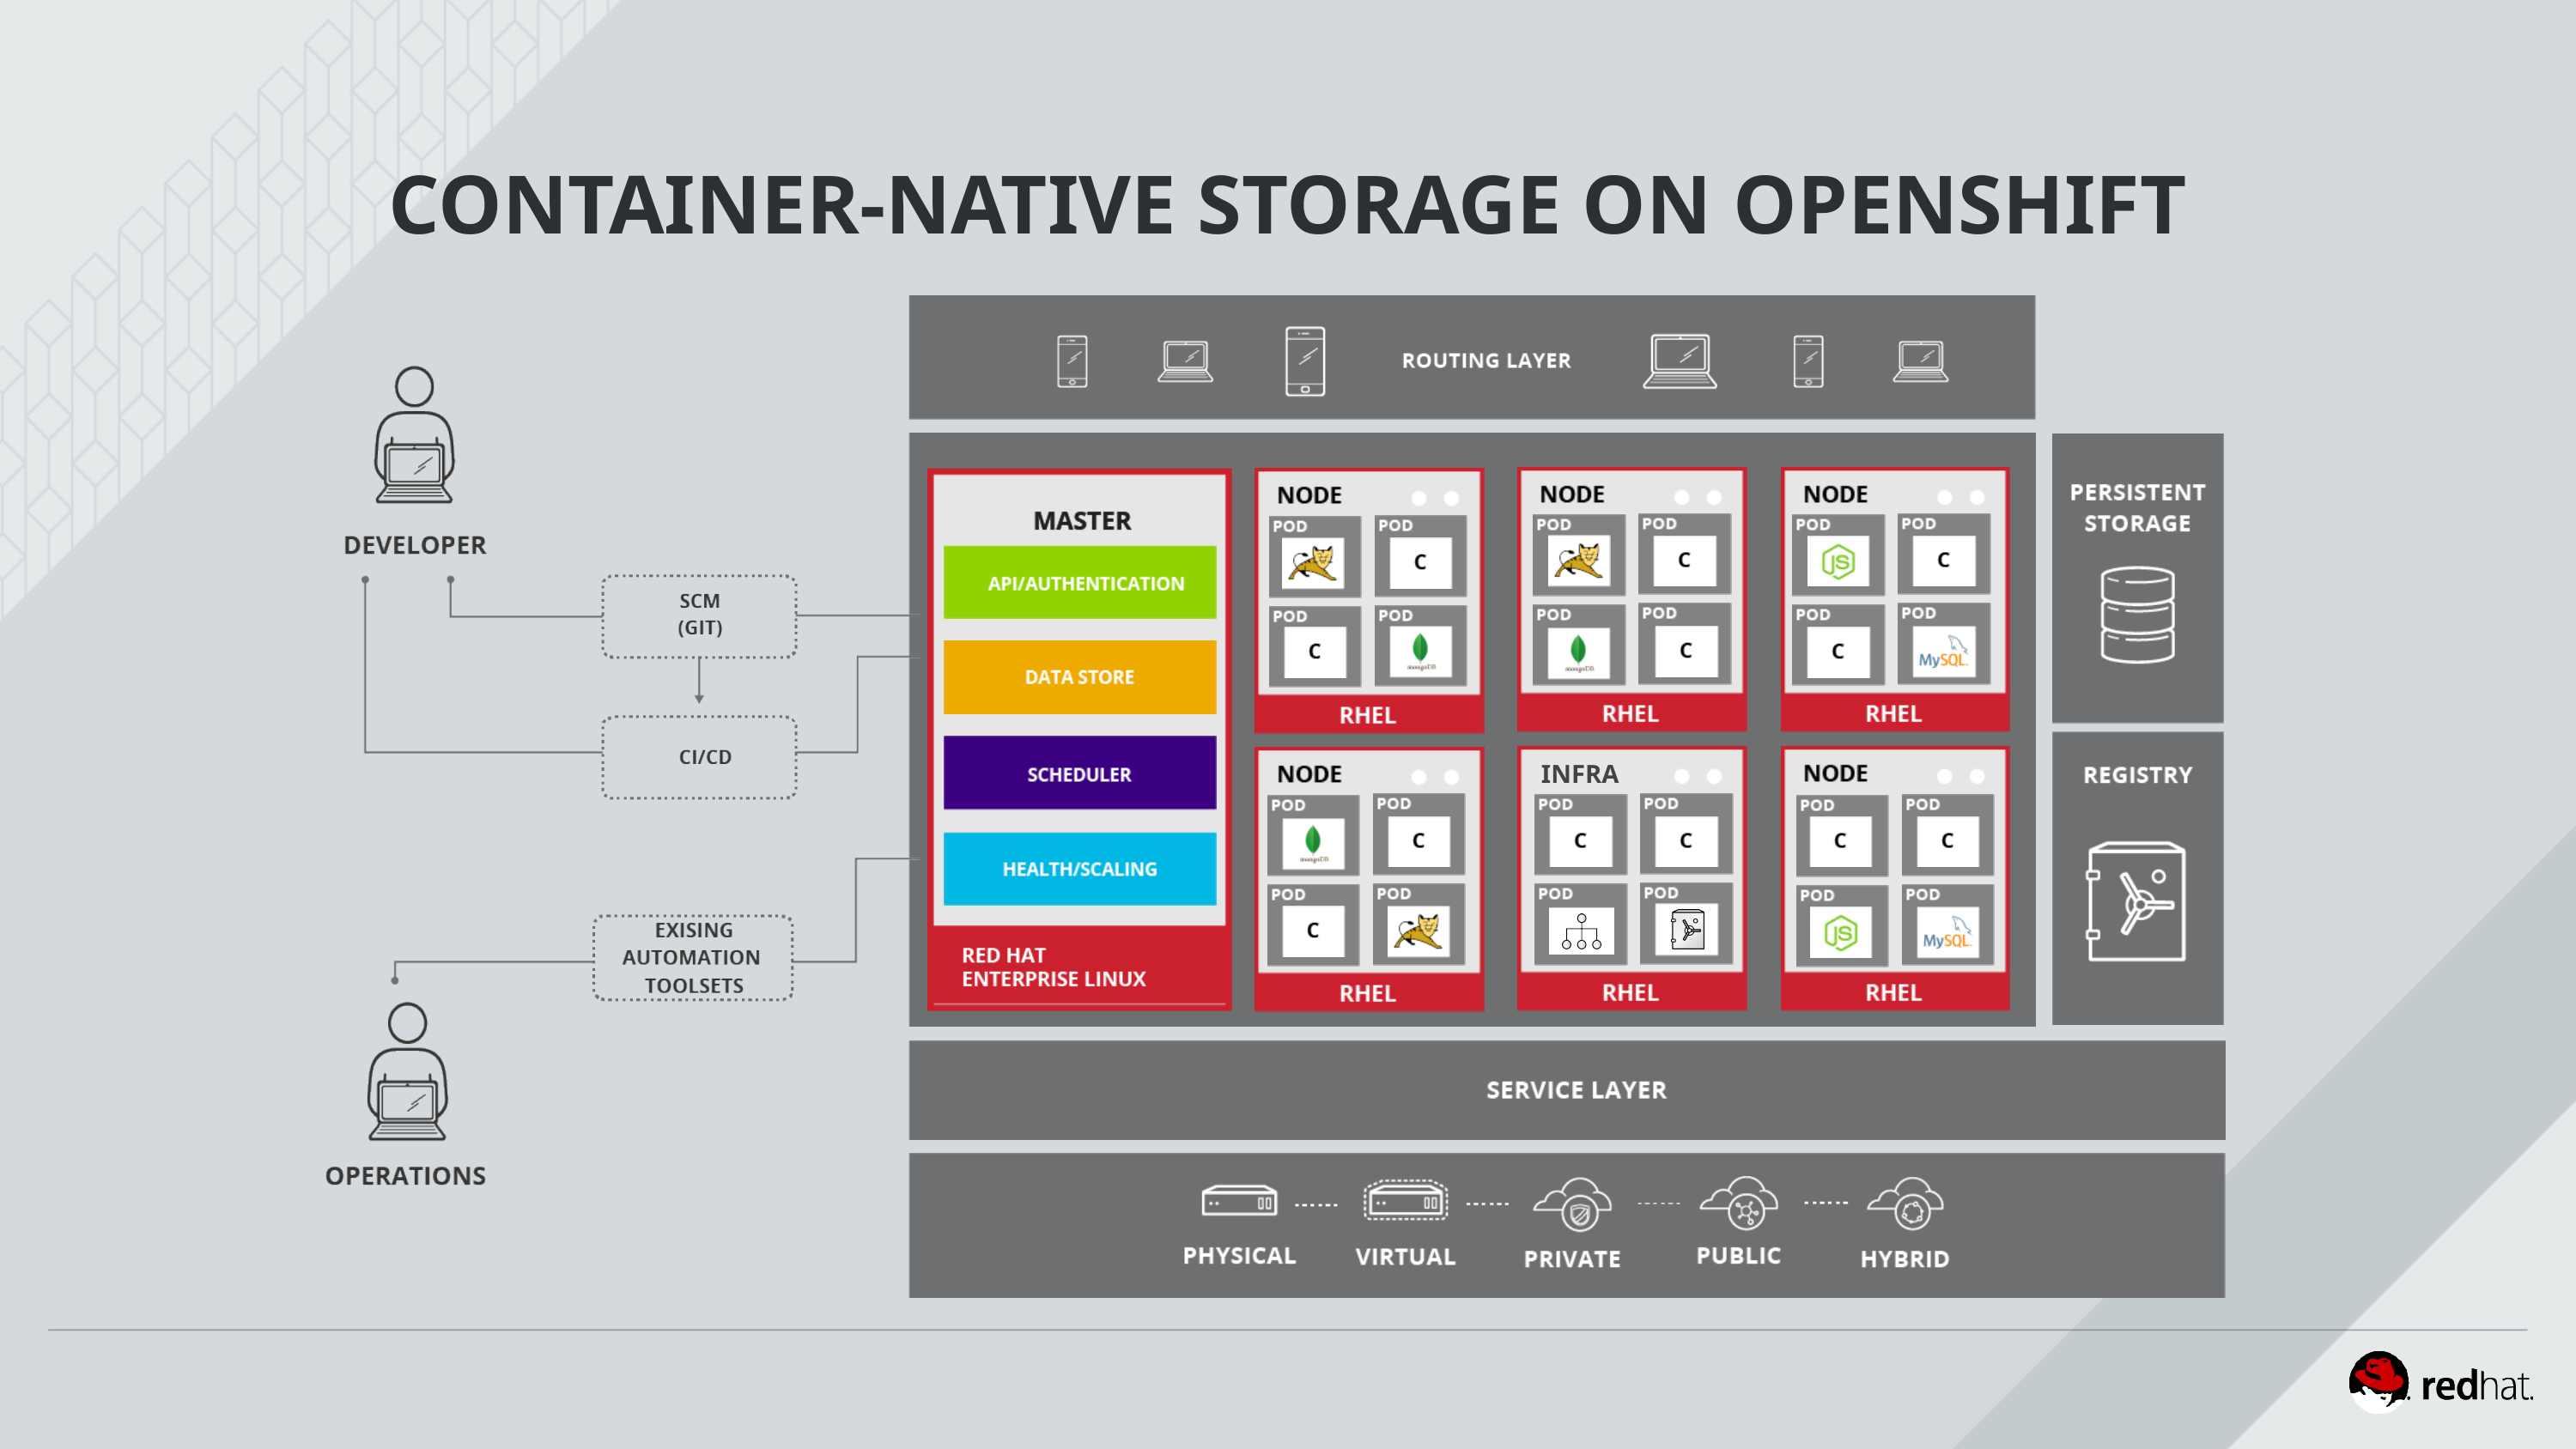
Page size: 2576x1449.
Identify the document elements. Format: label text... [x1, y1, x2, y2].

text_box [1549, 907, 1614, 955]
picture [0, 0, 2576, 1449]
text_box INFRA [1528, 761, 1657, 785]
text_box CONTAINER-NATIVE STORAGE ON OPENSHIFT [95, 140, 2481, 272]
